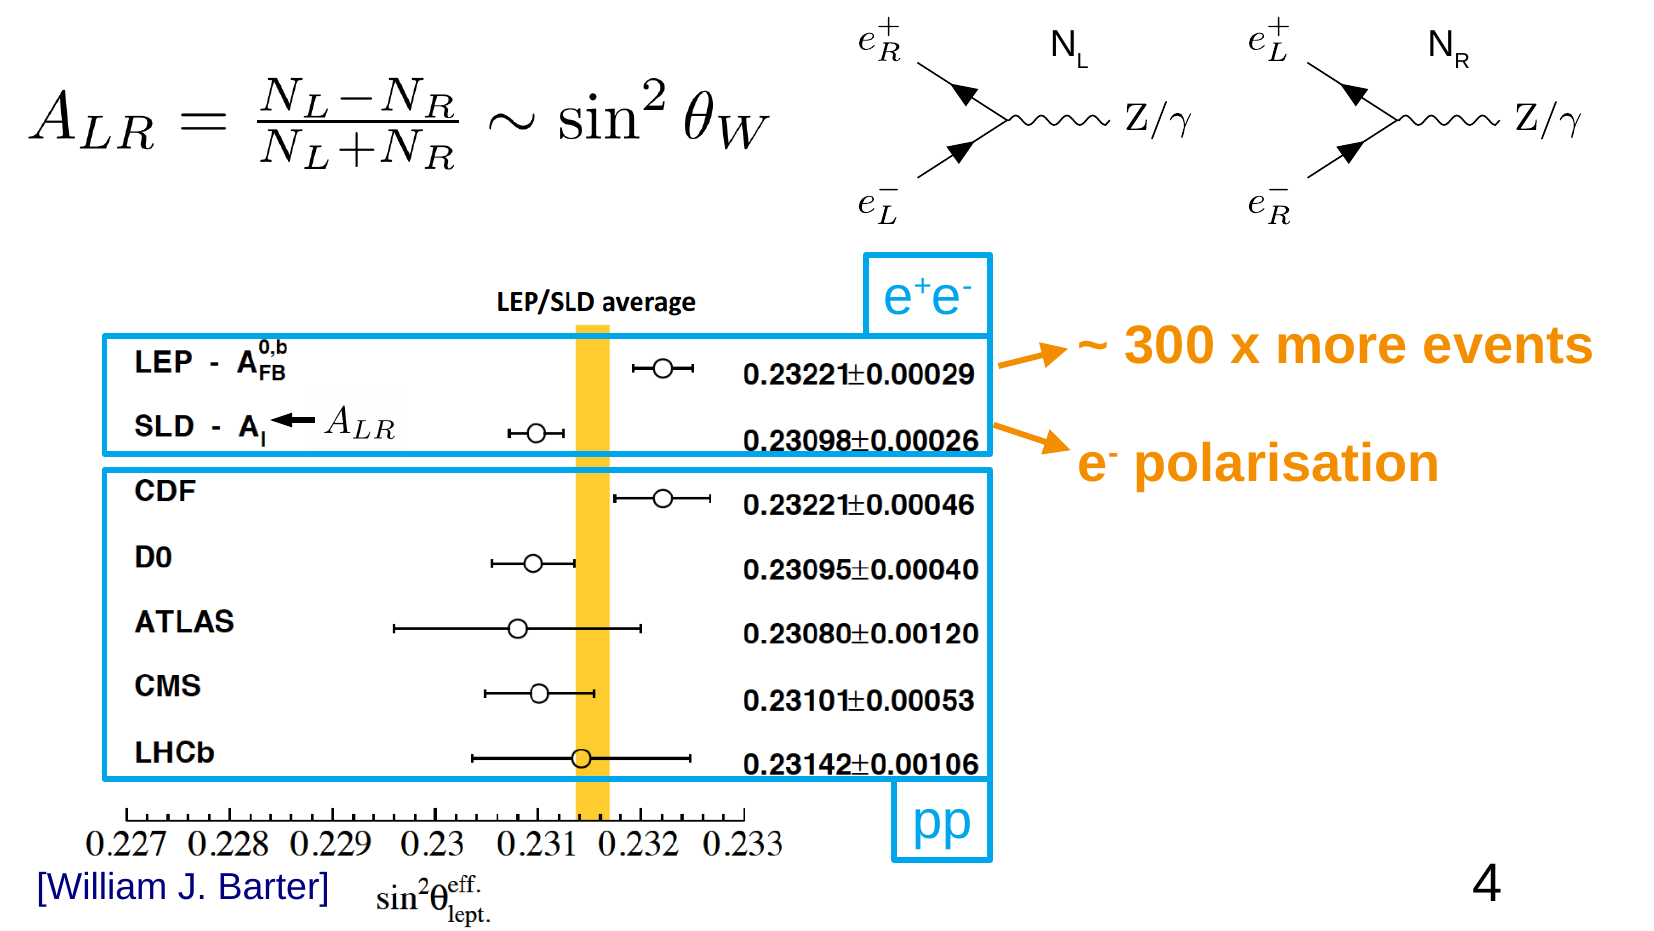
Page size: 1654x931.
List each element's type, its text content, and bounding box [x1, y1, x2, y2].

text_box NL [1035, 15, 1104, 81]
text_box e+e- [865, 254, 991, 337]
text_box NR [1412, 15, 1486, 81]
picture [75, 277, 991, 931]
picture [108, 474, 986, 775]
text_box ~ 300 x more events [1063, 306, 1611, 383]
picture [0, 52, 802, 196]
picture [108, 340, 986, 450]
picture [840, 0, 1208, 241]
picture [1230, 0, 1598, 241]
text_box e- polarisation [1063, 424, 1457, 501]
text_box [William J. Barter] [21, 858, 346, 916]
text_box pp [894, 779, 991, 861]
